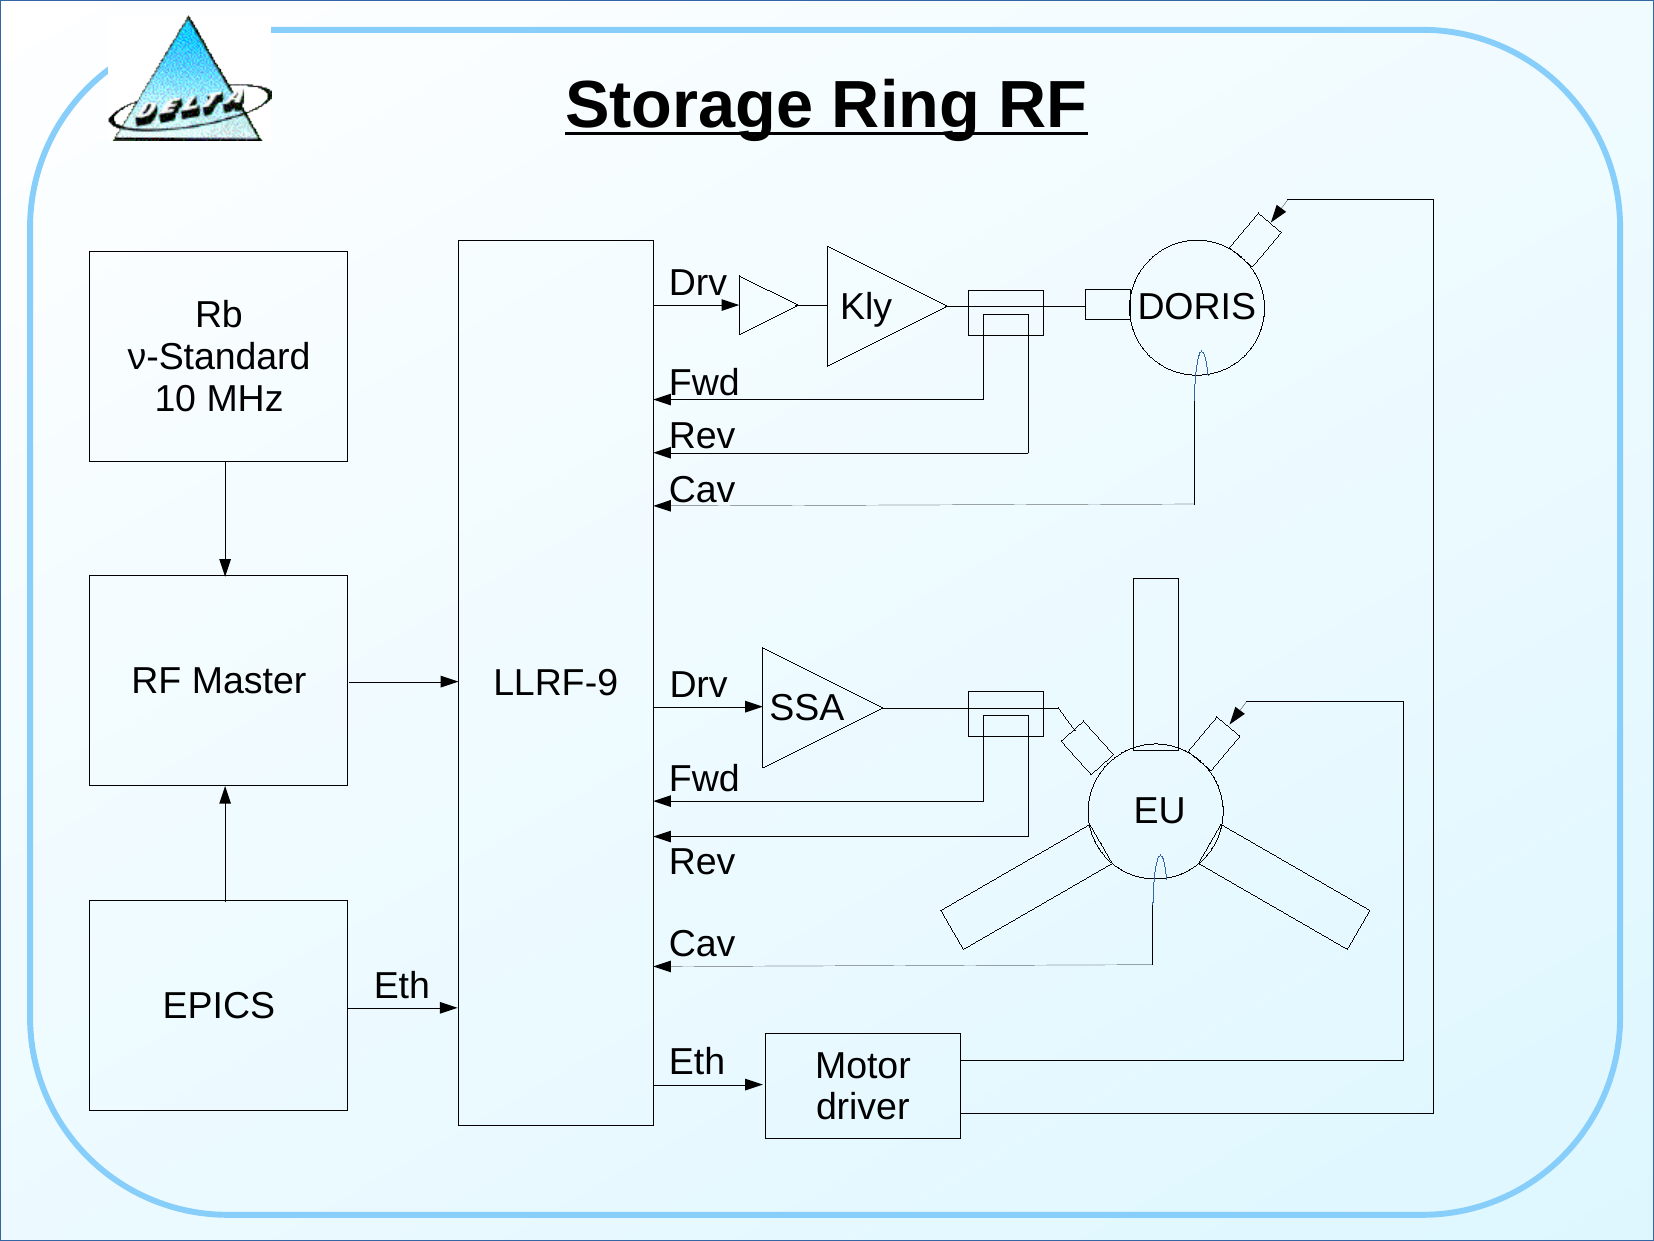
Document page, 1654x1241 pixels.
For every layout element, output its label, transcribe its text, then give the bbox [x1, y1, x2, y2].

text_box Rb ν-Standard 10 MHz [89, 251, 348, 462]
text_box Eth [358, 956, 445, 1014]
text_box Fwd [654, 354, 755, 412]
text_box Motor driver [765, 1033, 961, 1139]
text_box [0, 0, 1654, 1241]
text_box EPICS [89, 900, 348, 1111]
text_box SSA [754, 679, 860, 737]
text_box EU [1119, 782, 1201, 839]
text_box Cav [654, 915, 751, 973]
text_box Fwd [654, 750, 755, 807]
text_box Kly [825, 277, 908, 335]
text_box Rev [654, 832, 751, 890]
text_box Rev [654, 407, 751, 460]
picture [107, 14, 272, 141]
text_box LLRF-9 [458, 240, 654, 1126]
text_box Drv [654, 655, 743, 713]
text_box Storage Ring RF [550, 60, 1103, 150]
text_box DORIS [1122, 277, 1272, 335]
text_box RF Master [89, 575, 348, 786]
text_box Cav [654, 460, 751, 518]
text_box Drv [654, 254, 743, 311]
text_box Eth [654, 1033, 741, 1091]
